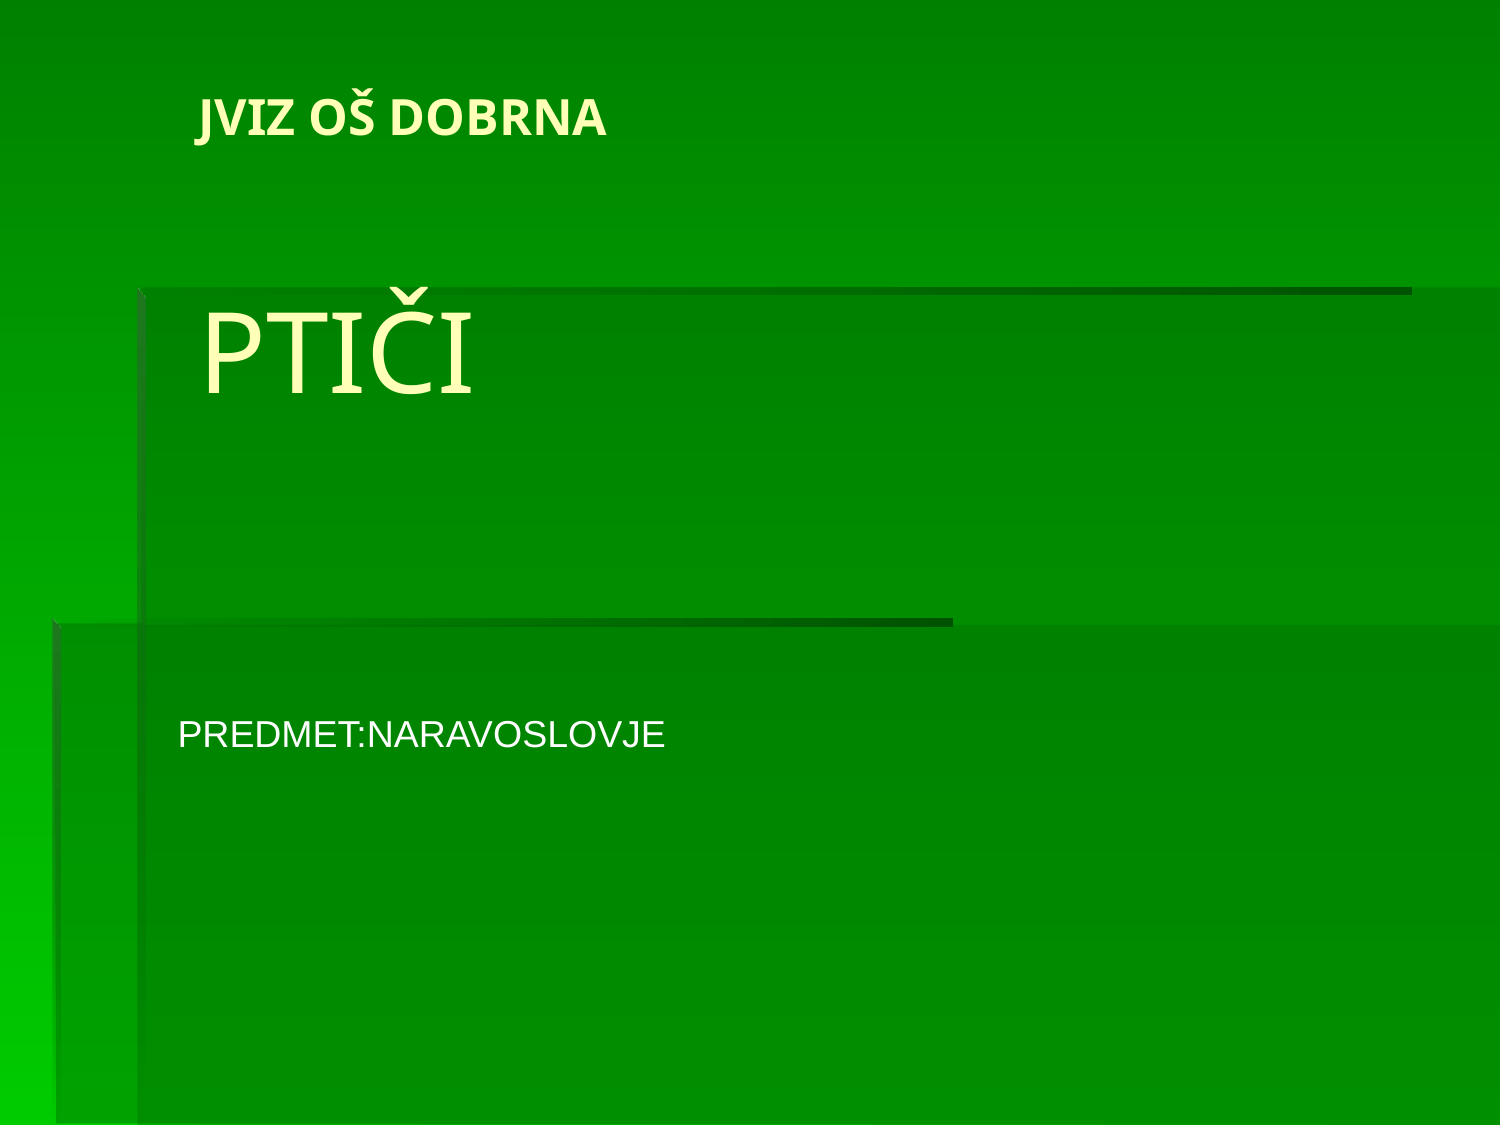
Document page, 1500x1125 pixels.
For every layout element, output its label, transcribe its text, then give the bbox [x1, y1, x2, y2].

title JVIZ OŠ DOBRNA PTIČI [183, 78, 1400, 468]
subtitle PREDMET:NARAVOSLOVJE [162, 650, 1275, 938]
